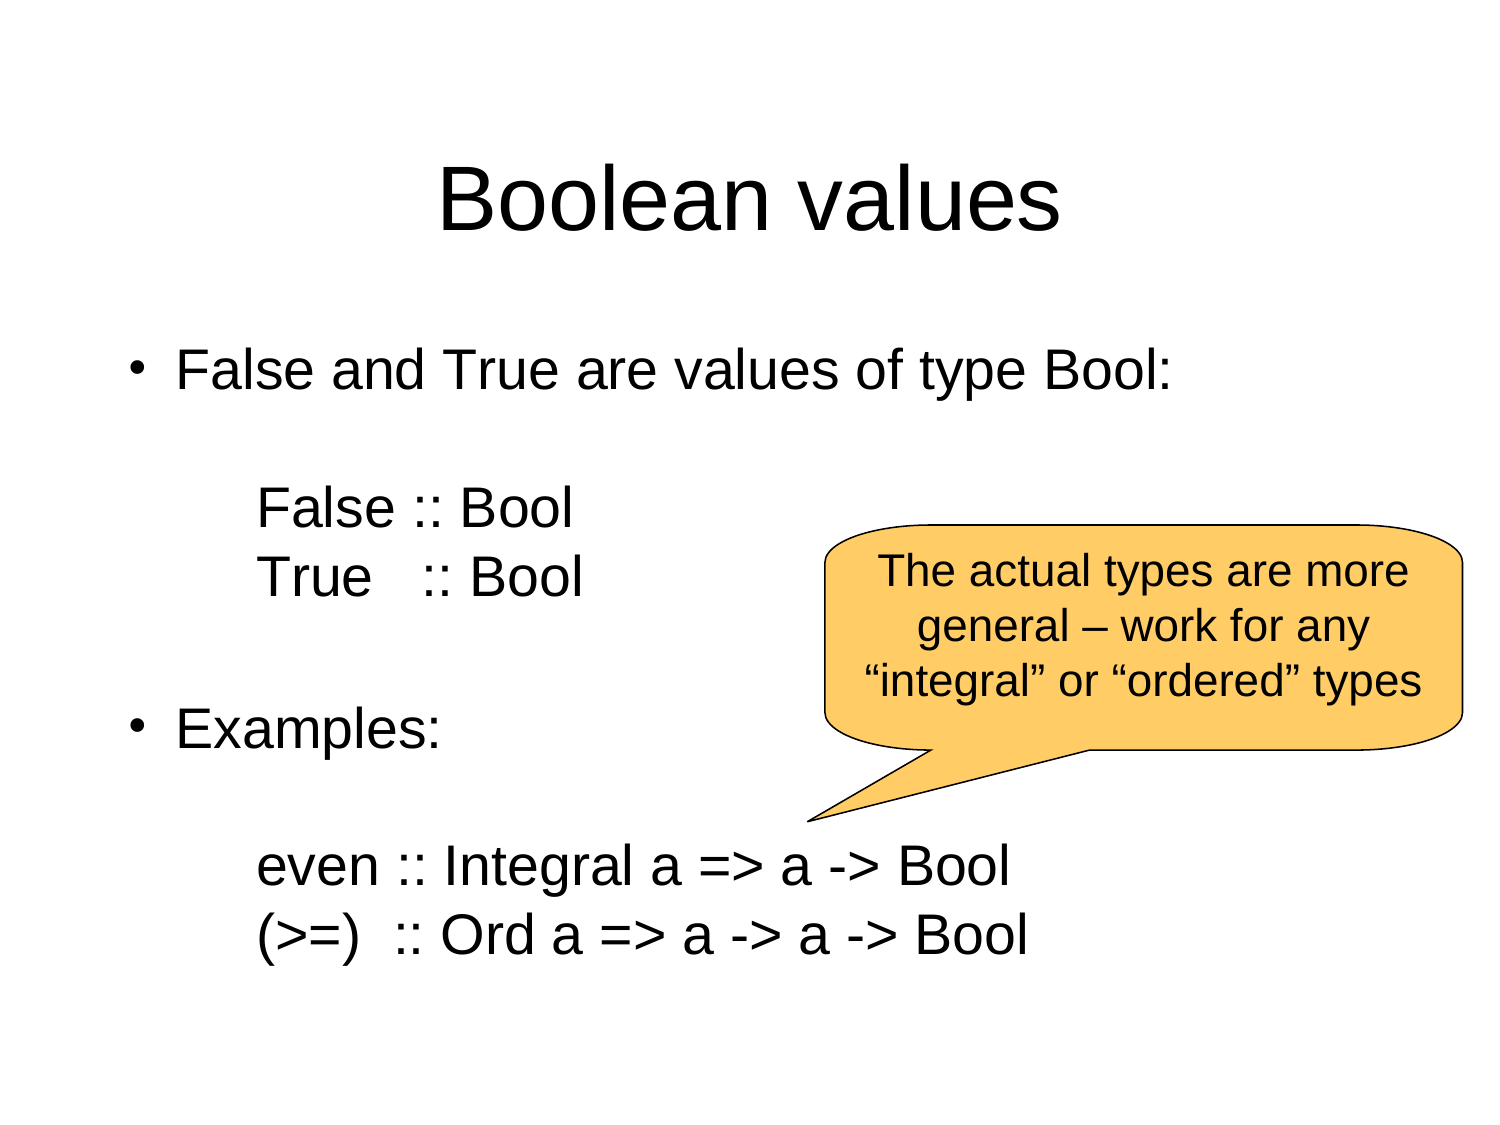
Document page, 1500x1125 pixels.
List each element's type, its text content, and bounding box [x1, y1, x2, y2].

text_box The actual types are more general – work for any “integral” or “ordered” types [807, 525, 1463, 822]
list False and True are values of type Bool: False :: Bool True :: Bool Examples: even :: Integral a => a -> Bool (>=) :: Ord a => a -> a -> Bool [112, 324, 1388, 978]
title Boolean values [112, 99, 1388, 288]
